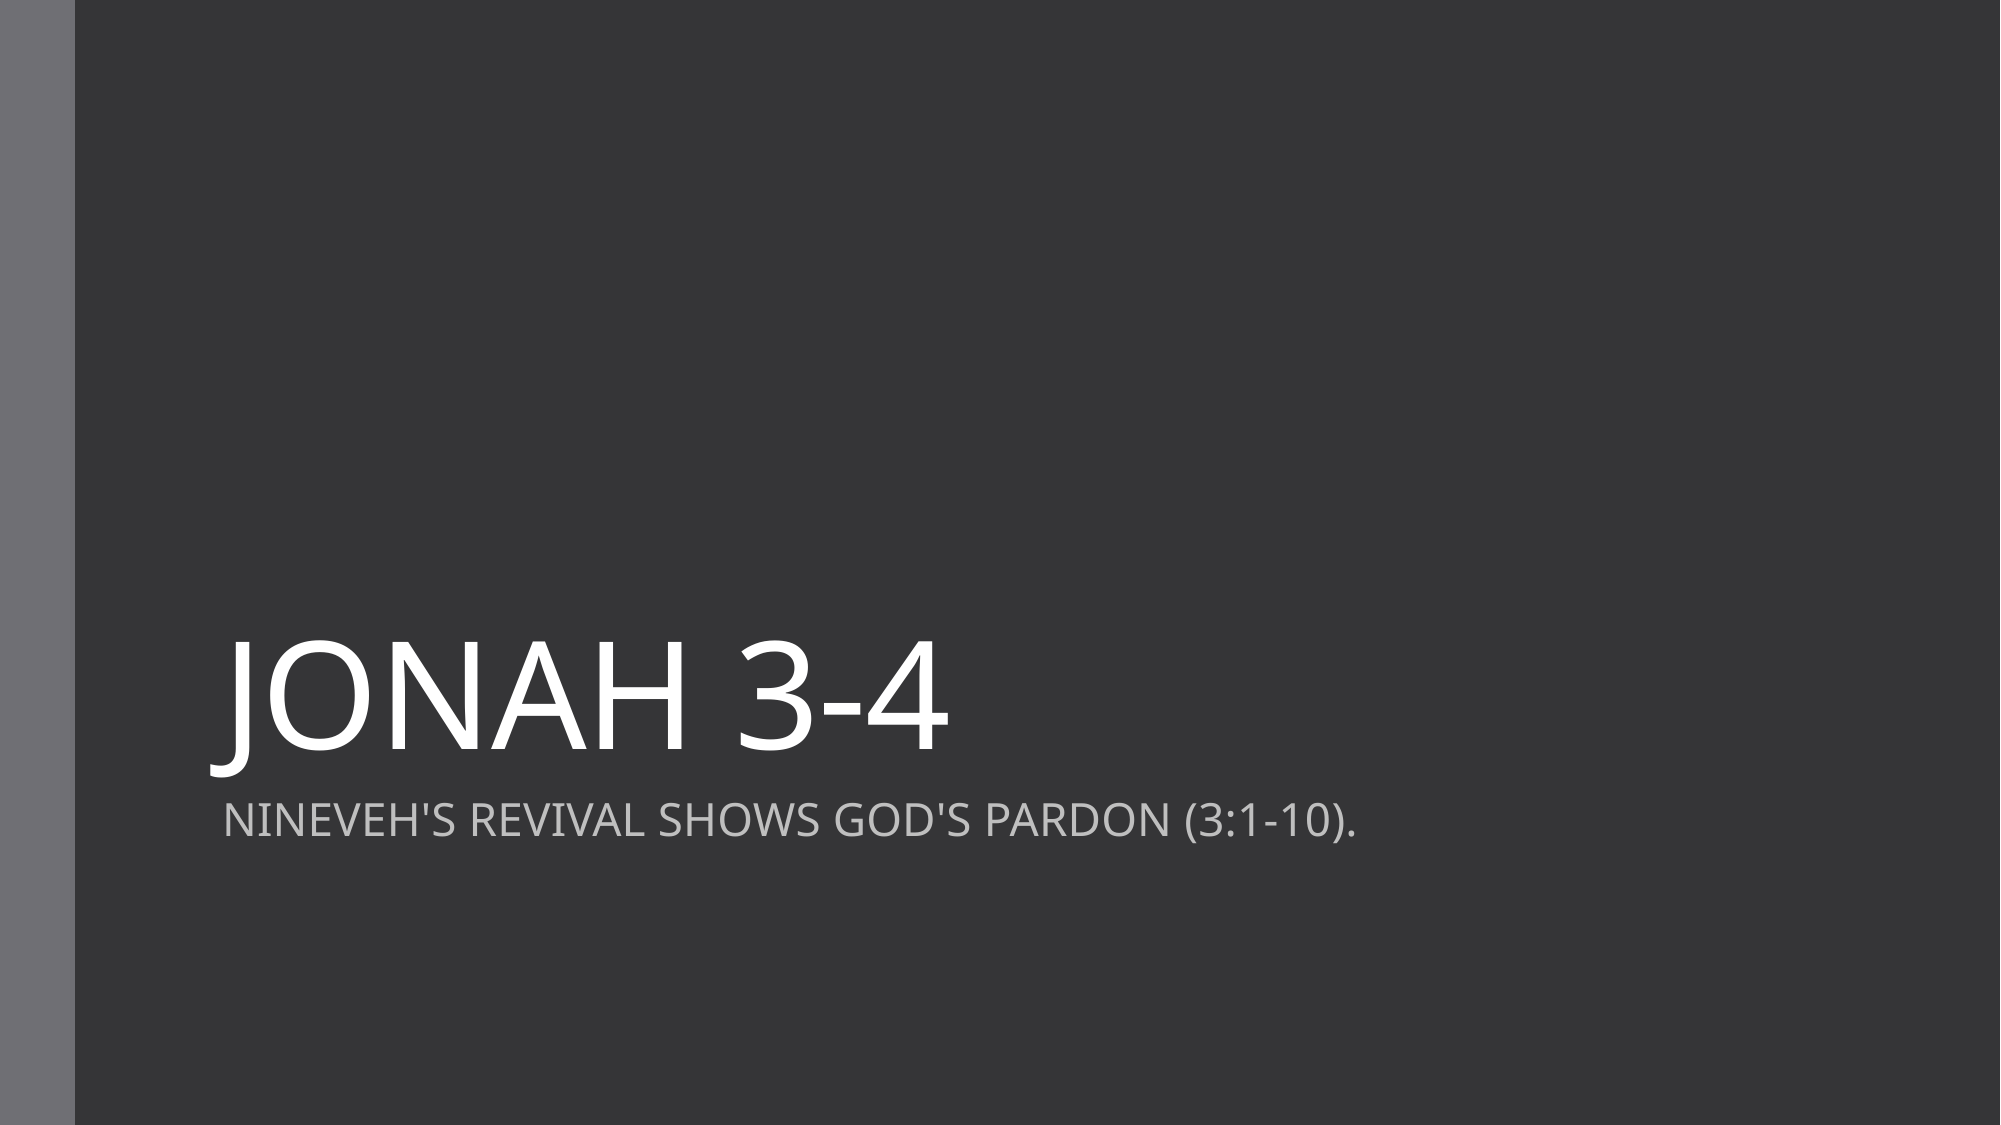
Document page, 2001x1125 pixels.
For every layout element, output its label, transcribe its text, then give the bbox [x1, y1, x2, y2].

title JONAH 3-4 [206, 124, 1752, 787]
subtitle NINEVEH'S REVIVAL SHOWS GOD'S PARDON (3:1-10). [206, 787, 1752, 1066]
